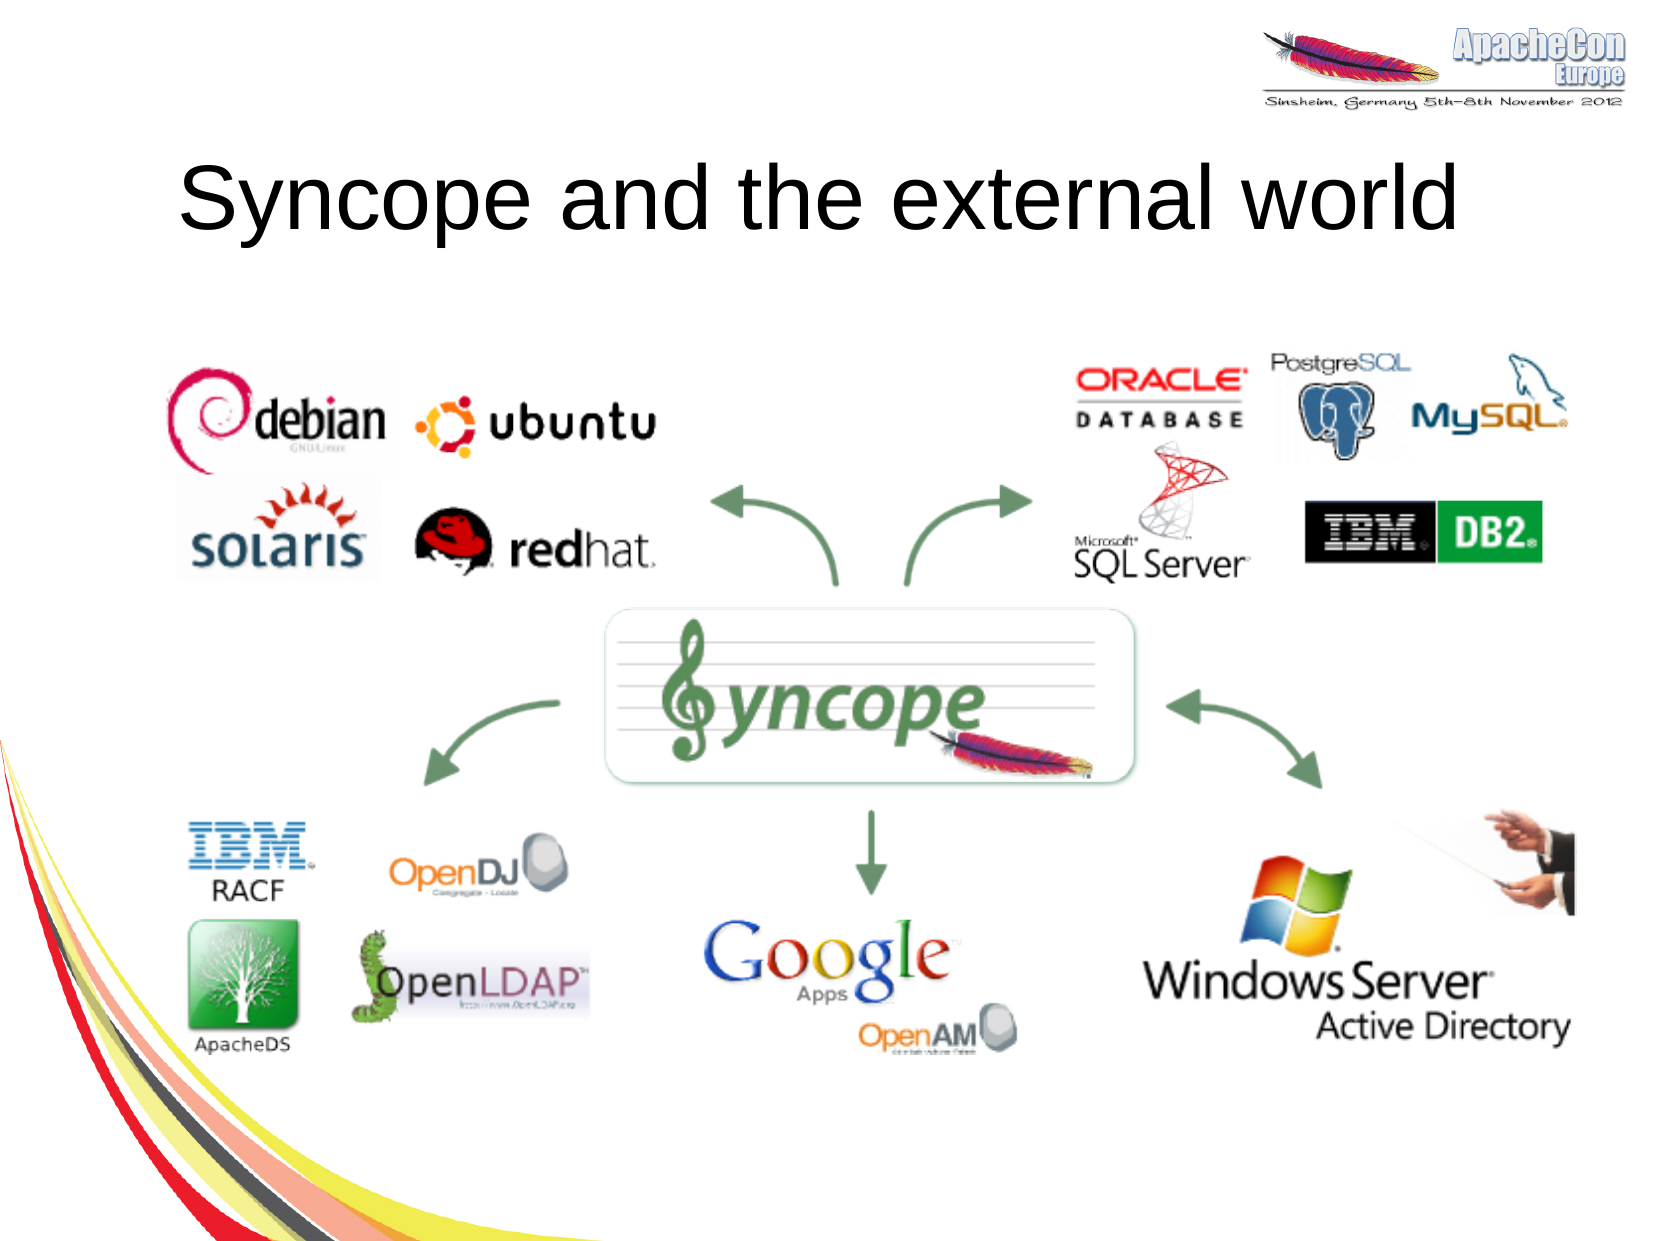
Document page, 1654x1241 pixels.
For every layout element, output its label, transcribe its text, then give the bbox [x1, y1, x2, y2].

picture [0, 0, 1654, 1241]
title Syncope and the external world [177, 146, 1536, 250]
